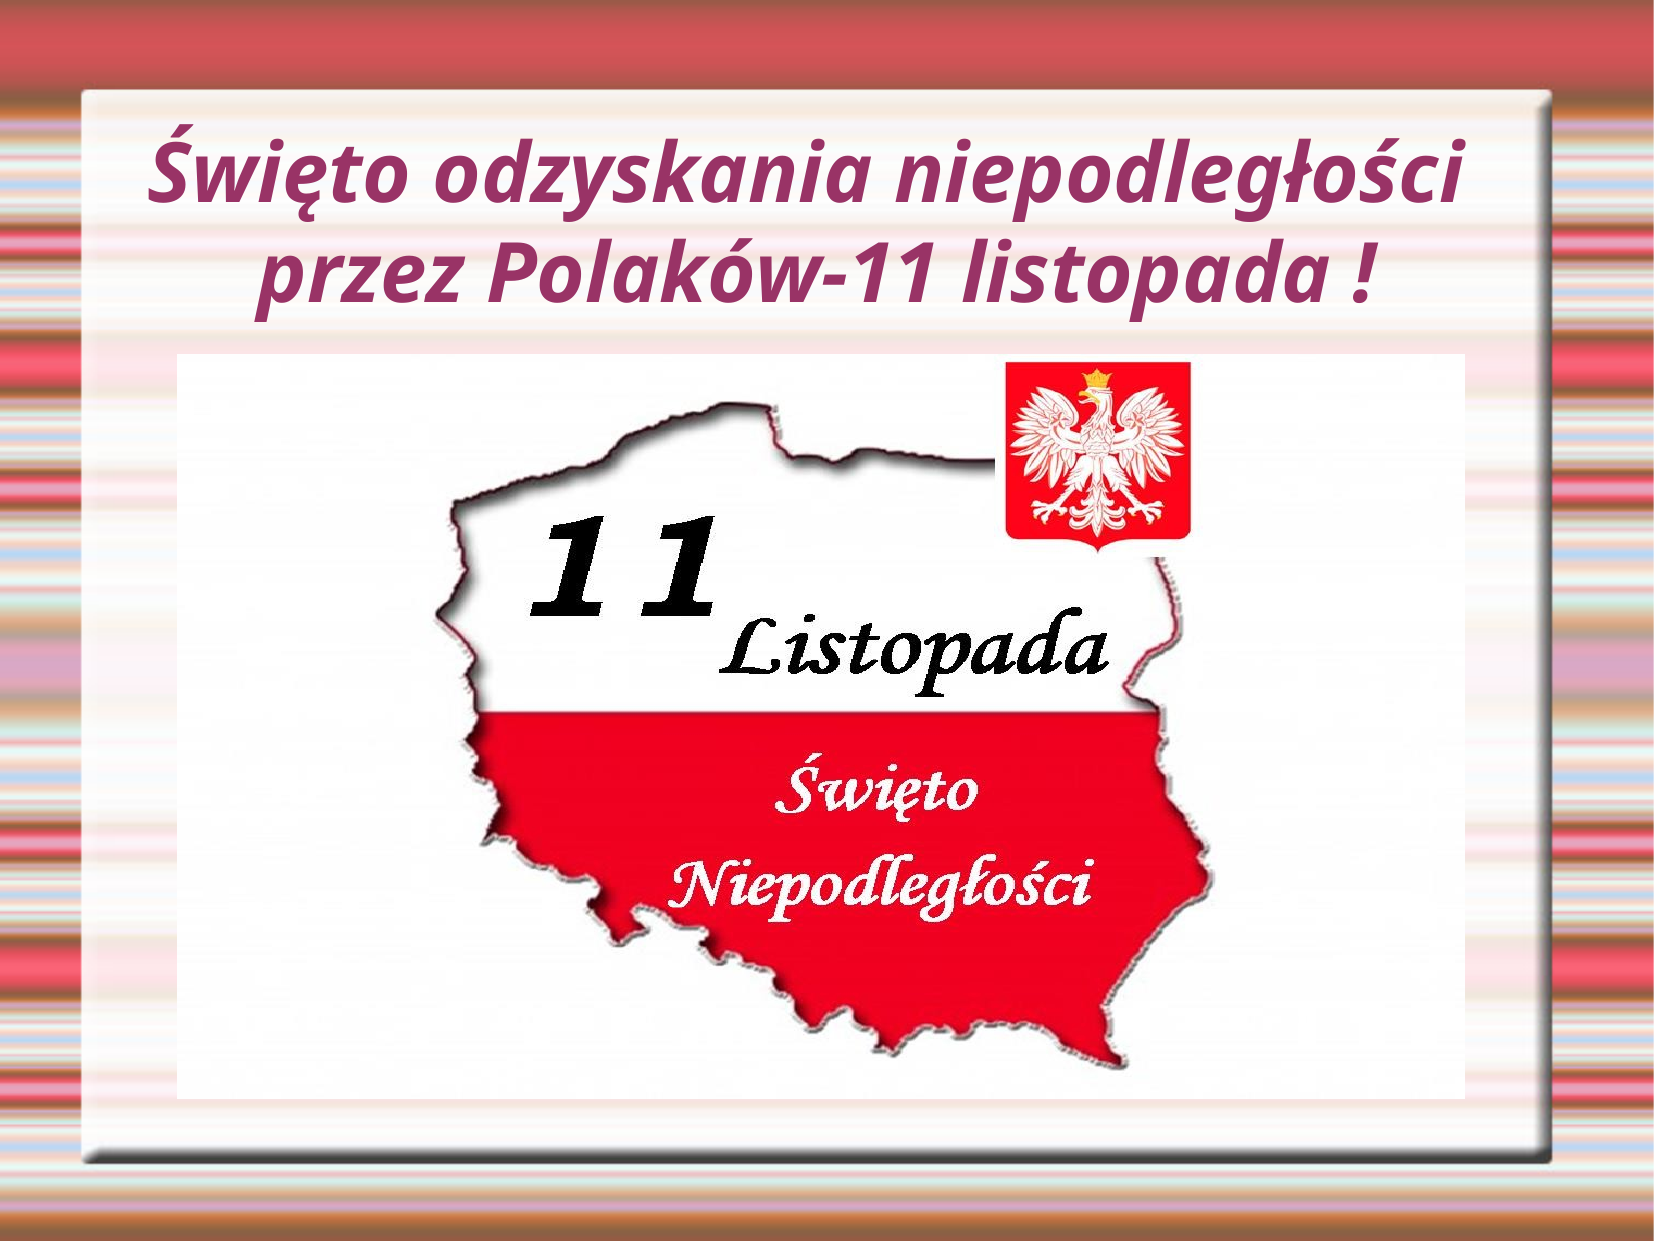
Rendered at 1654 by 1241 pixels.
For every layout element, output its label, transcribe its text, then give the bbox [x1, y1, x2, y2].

title Święto odzyskania niepodległości przez Polaków-11 listopada ! [111, 120, 1524, 419]
picture [177, 354, 1465, 1099]
